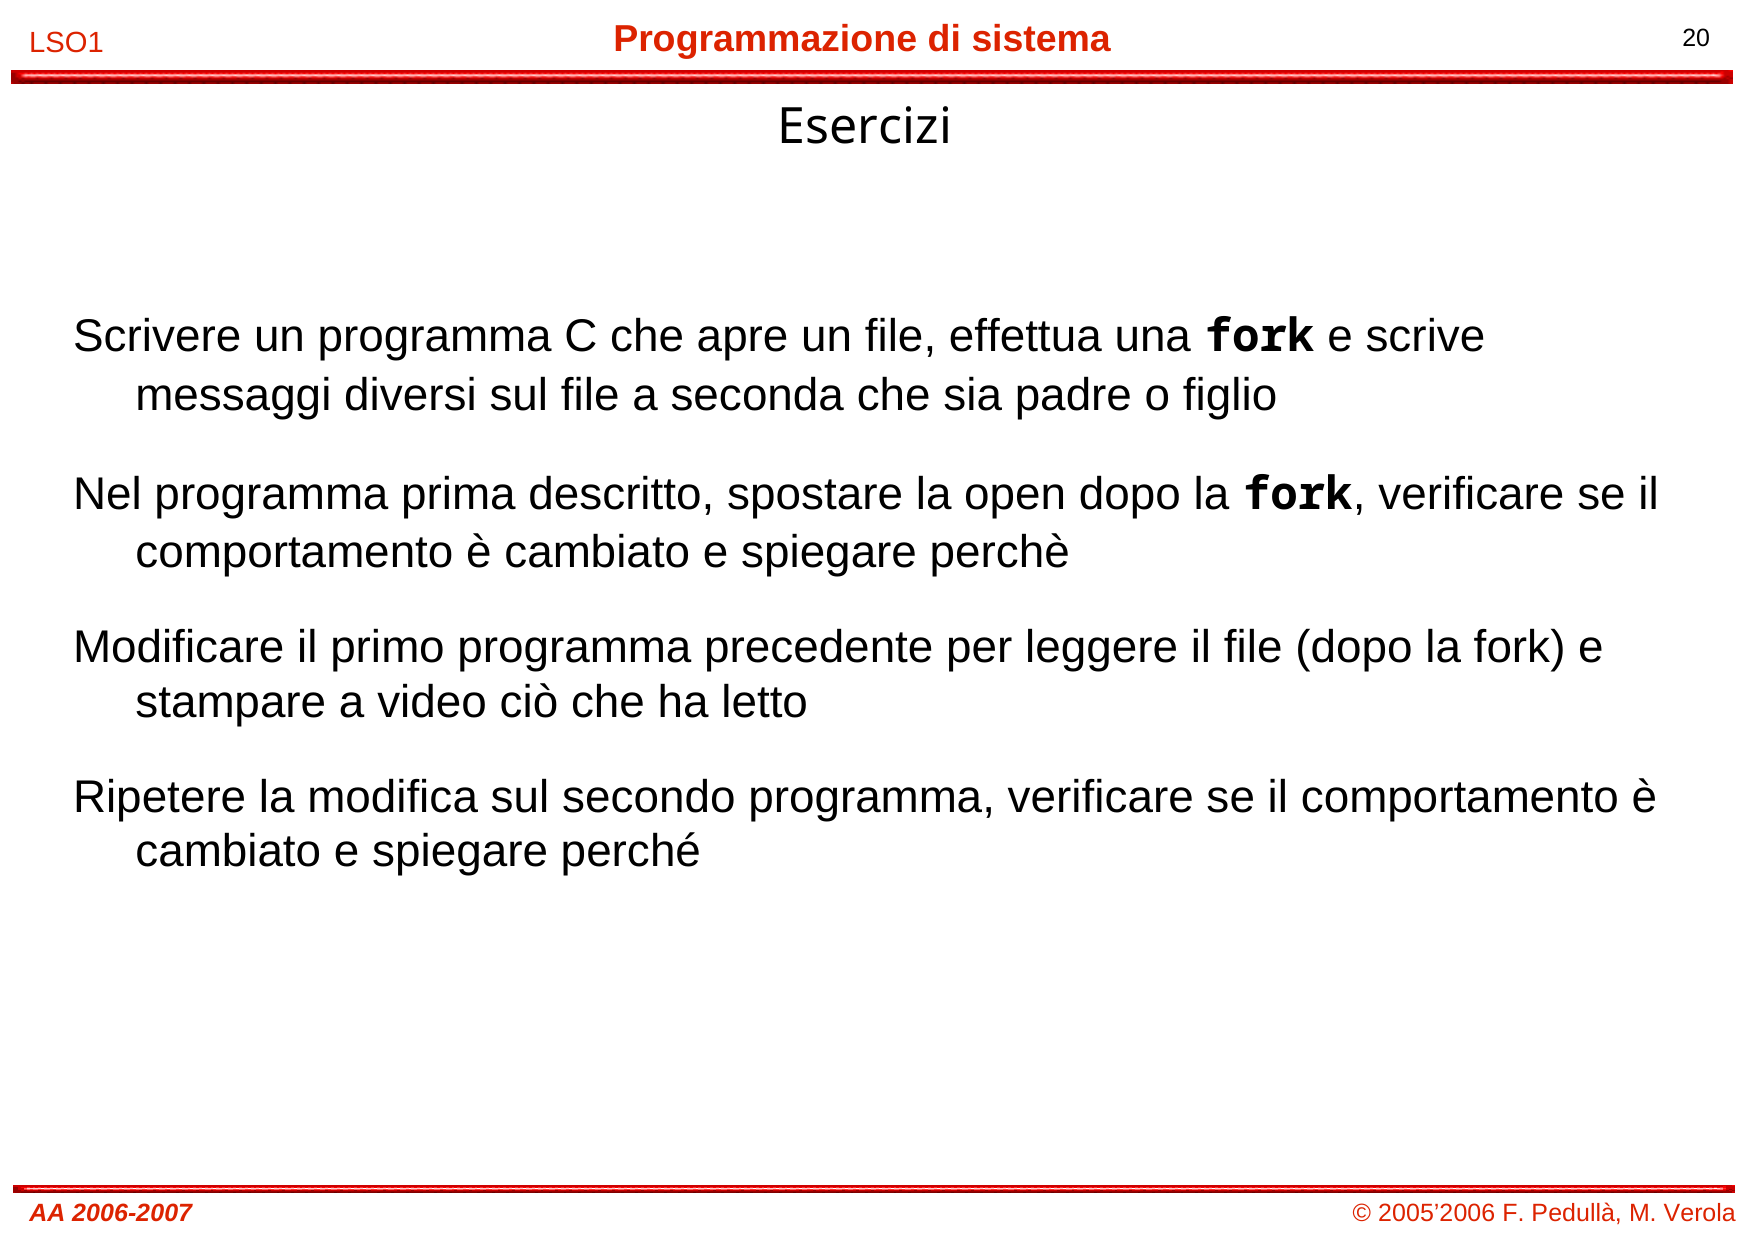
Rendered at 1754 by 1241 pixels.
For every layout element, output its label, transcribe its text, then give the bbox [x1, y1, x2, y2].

list Scrivere un programma C che apre un file, effettua una fork e scrive messaggi diversi sul file a seconda che sia padre o figlio Nel programma prima descritto, spostare la open dopo la fork, verificare se il comportamento è cambiato e spiegare perchè Modificare il primo programma precedente per leggere il file (dopo la fork) e stampare a video ciò che ha letto Ripetere la modifica sul secondo programma, verificare se il comportamento è cambiato e spiegare perché [58, 295, 1696, 937]
picture [13, 1185, 1735, 1193]
picture [11, 70, 1733, 84]
title Esercizi [415, 78, 1315, 174]
